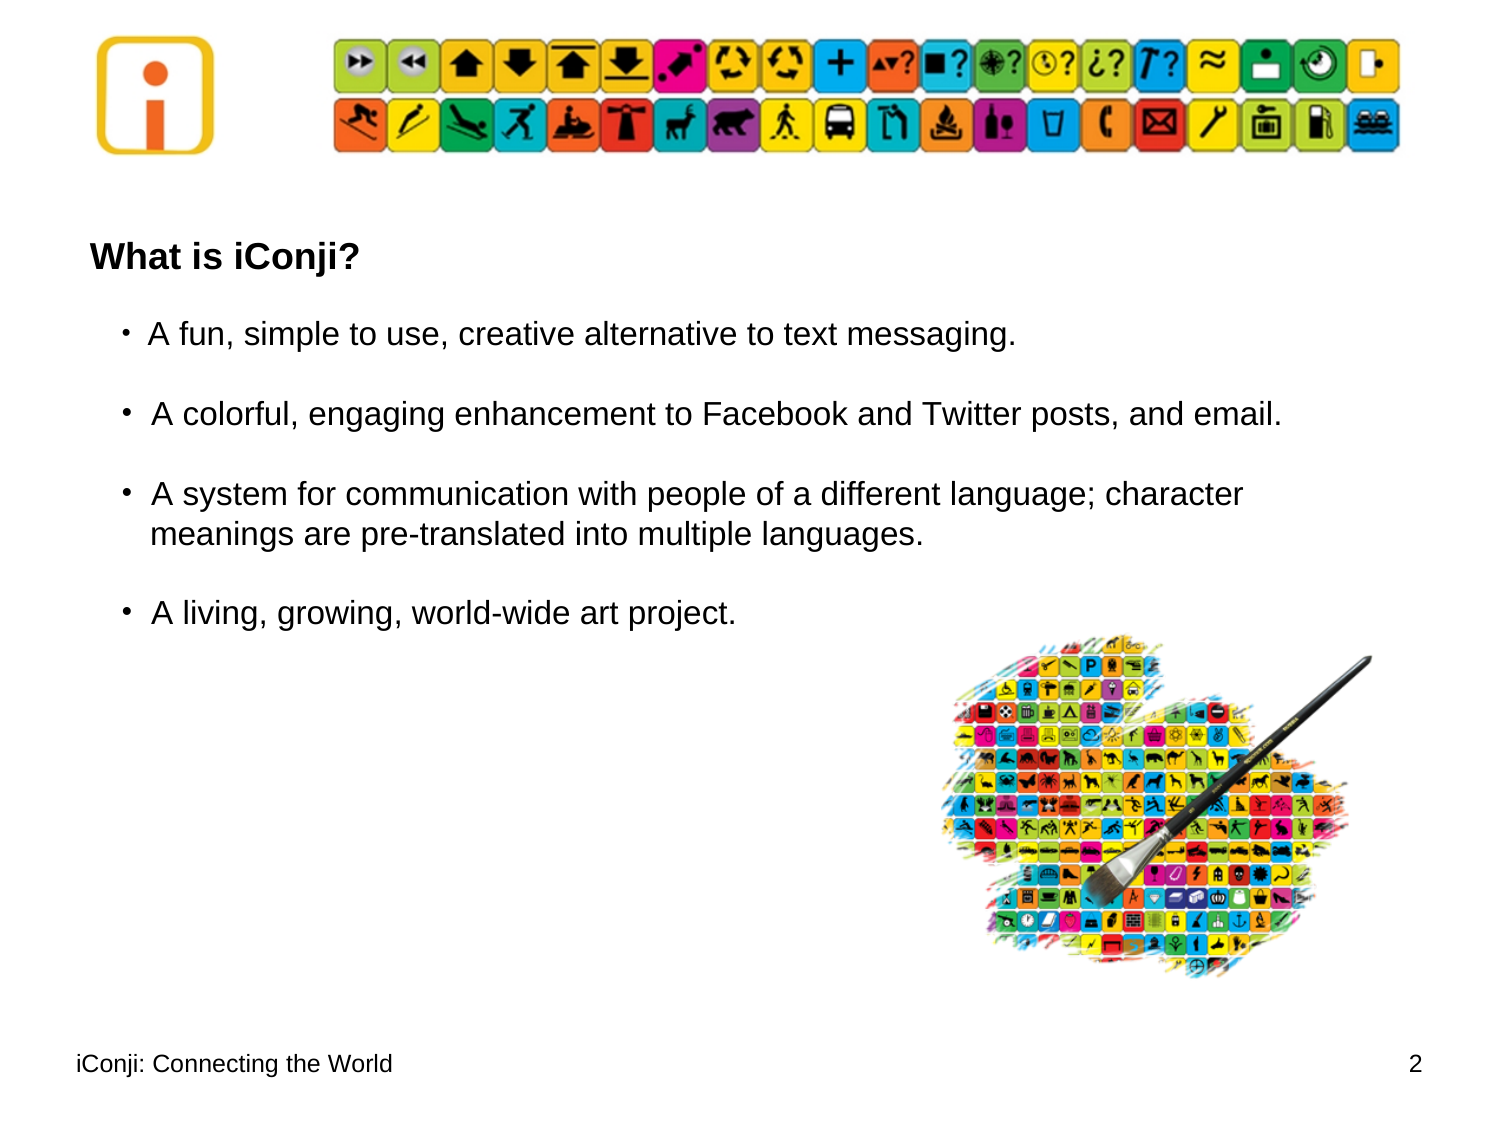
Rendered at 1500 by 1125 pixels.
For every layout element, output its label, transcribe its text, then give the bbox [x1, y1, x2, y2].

text_box What is iConji? A fun, simple to use, creative alternative to text messaging. A colorful, engaging enhancement to Facebook and Twitter posts, and email. A system for communication with people of a different language; character meanings are pre-translated into multiple languages. A living, growing, world-wide art project. [75, 224, 1426, 1064]
picture [75, 31, 1415, 158]
picture [908, 611, 1380, 1025]
